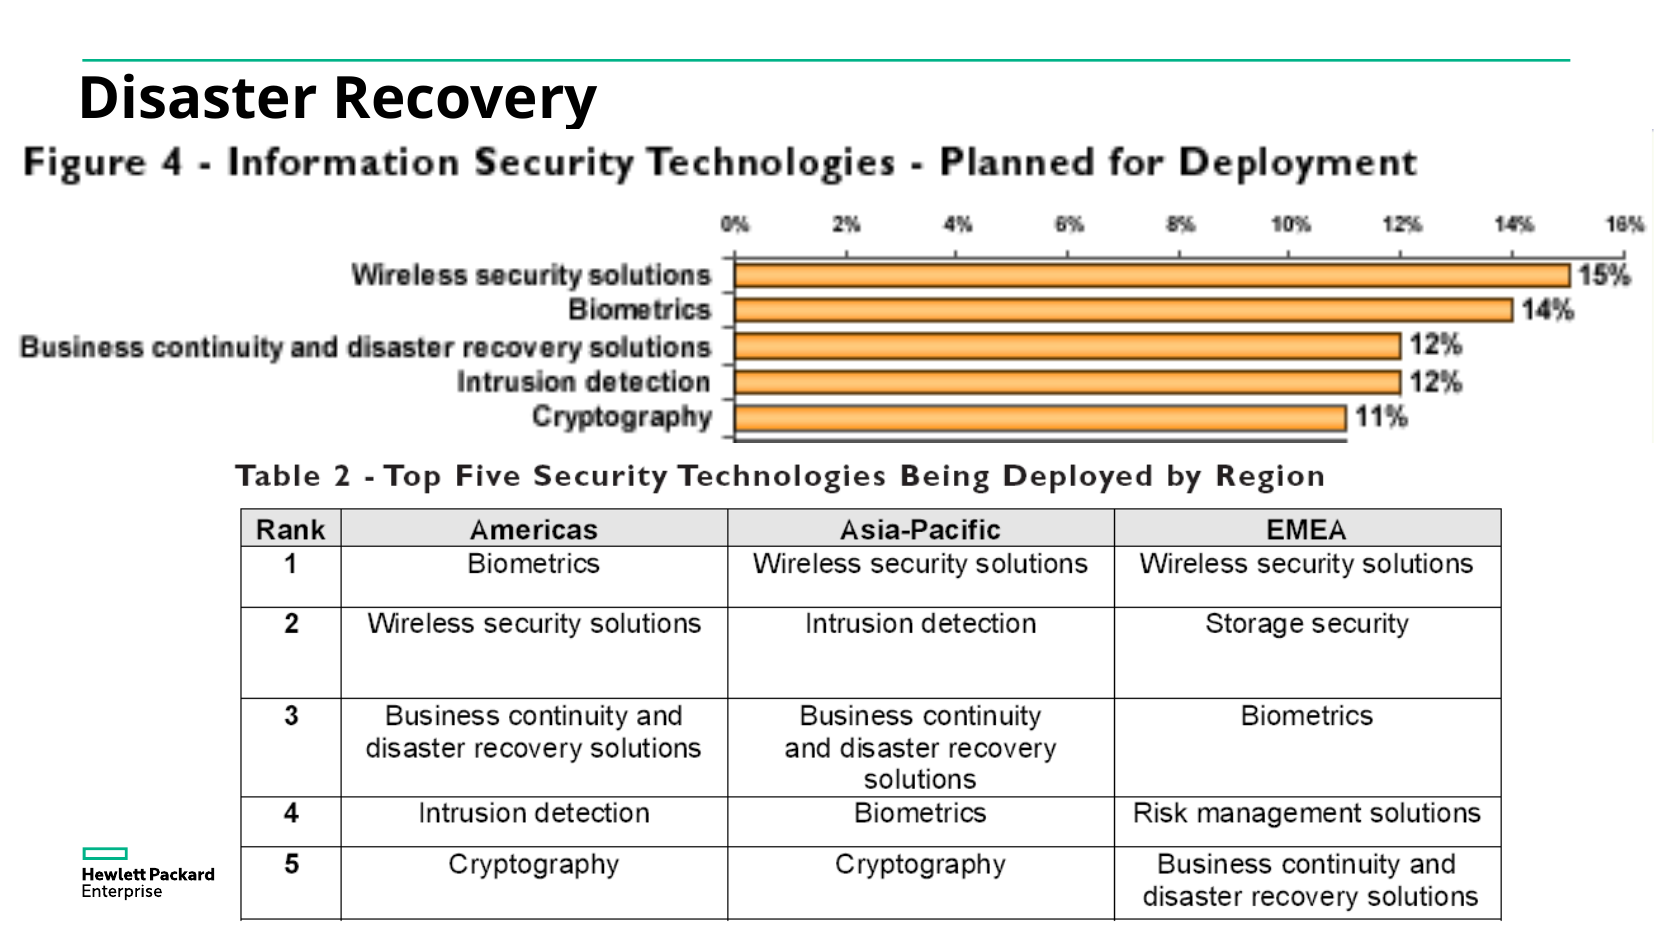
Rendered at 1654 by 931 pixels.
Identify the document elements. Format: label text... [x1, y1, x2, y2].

picture [224, 456, 1521, 931]
picture [0, 129, 1654, 443]
text_box Disaster Recovery [62, 15, 1600, 129]
